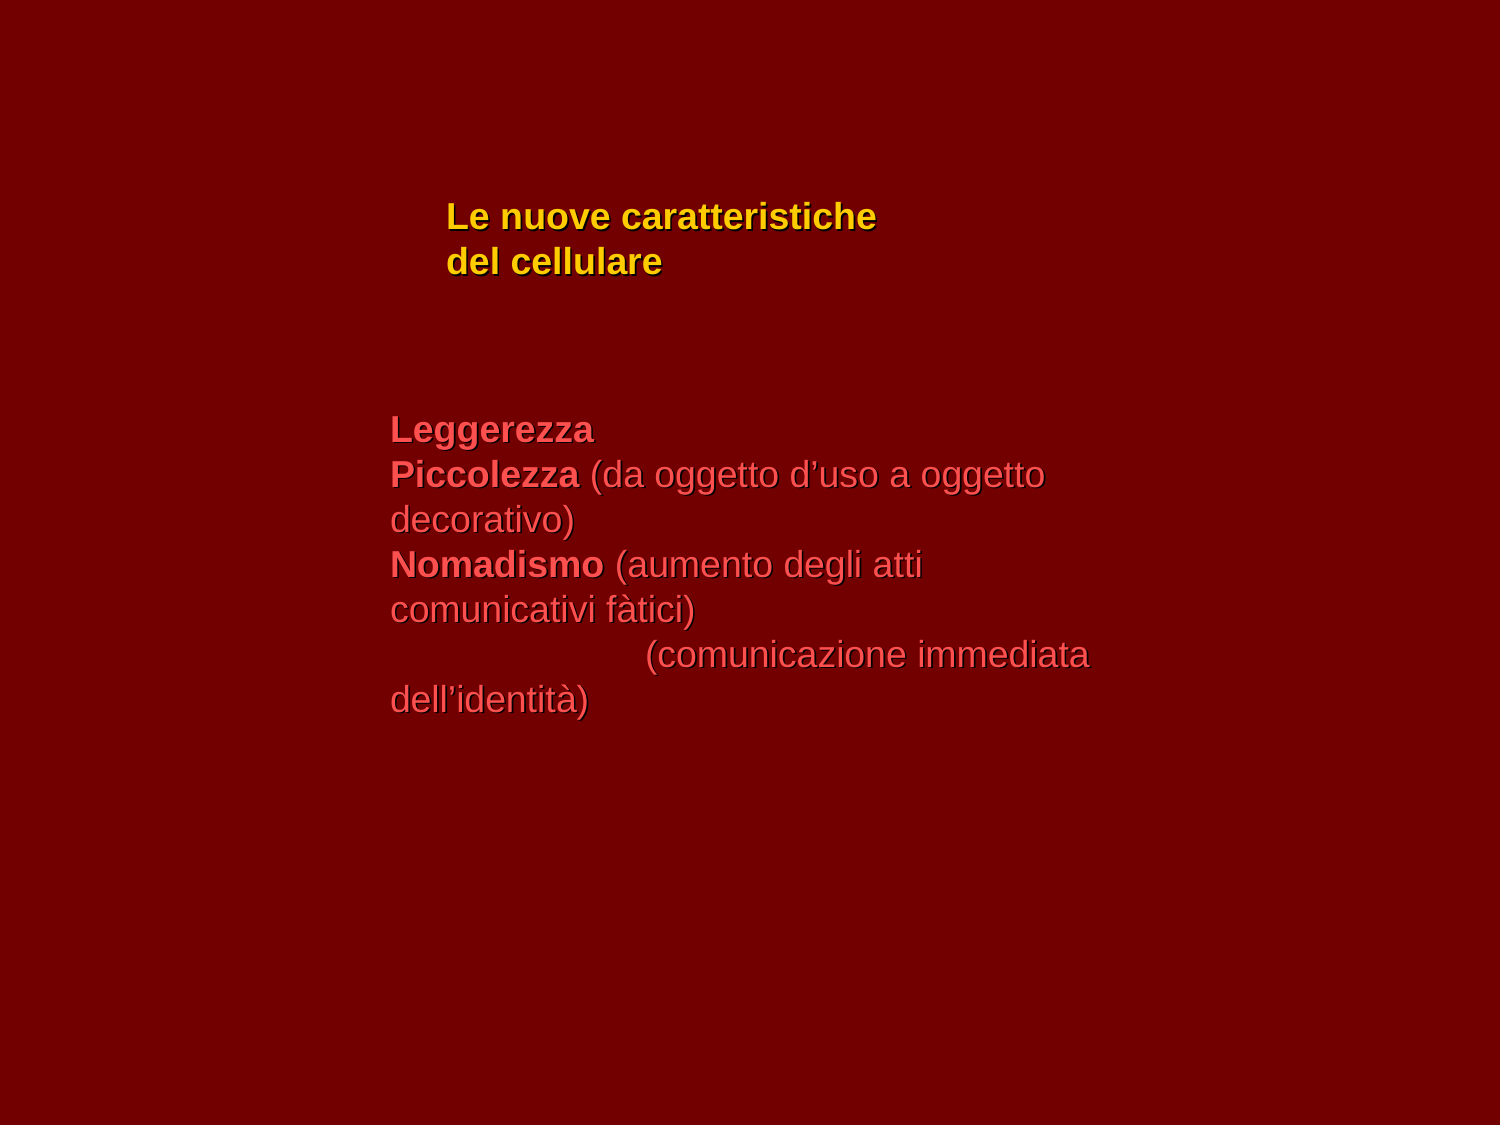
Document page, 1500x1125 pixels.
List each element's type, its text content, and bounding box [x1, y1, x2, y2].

text_box Leggerezza Piccolezza (da oggetto d’uso a oggetto decorativo) Nomadismo (aumento degli atti comunicativi fàtici) (comunicazione immediata dell’identità) [375, 397, 1125, 727]
text_box Le nuove caratteristiche del cellulare [431, 185, 903, 290]
